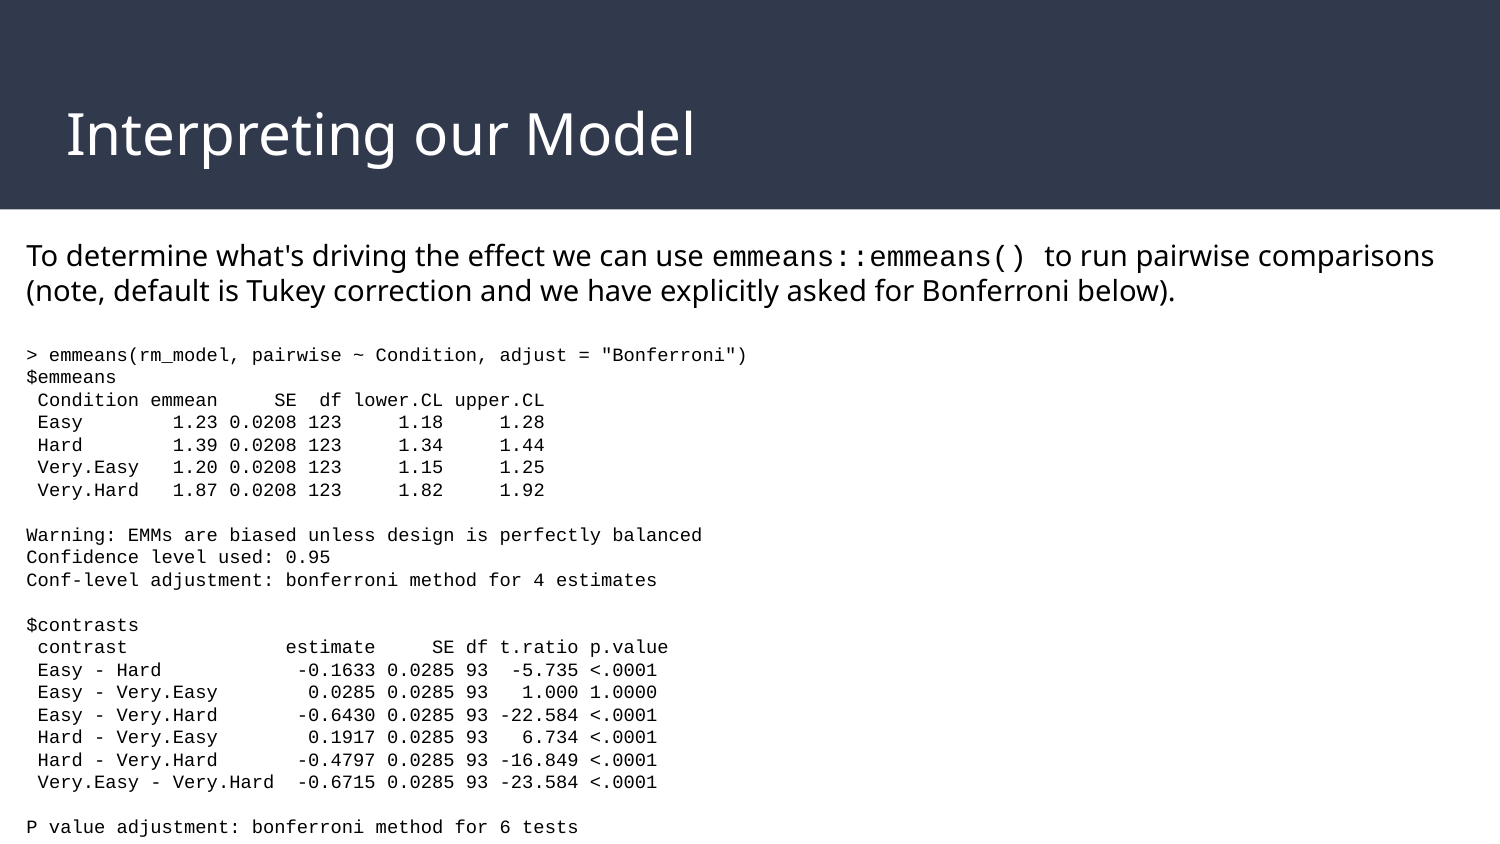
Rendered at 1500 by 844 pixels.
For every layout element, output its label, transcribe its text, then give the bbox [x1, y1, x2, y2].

text_box To determine what's driving the effect we can use emmeans::emmeans() to run pairwise comparisons (note, default is Tukey correction and we have explicitly asked for Bonferroni below). > emmeans(rm_model, pairwise ~ Condition, adjust = "Bonferroni") $emmeans Condition emmean SE df lower.CL upper.CL Easy 1.23 0.0208 123 1.18 1.28 Hard 1.39 0.0208 123 1.34 1.44 Very.Easy 1.20 0.0208 123 1.15 1.25 Very.Hard 1.87 0.0208 123 1.82 1.92 Warning: EMMs are biased unless design is perfectly balanced Confidence level used: 0.95 Conf-level adjustment: bonferroni method for 4 estimates $contrasts contrast estimate SE df t.ratio p.value Easy - Hard -0.1633 0.0285 93 -5.735 <.0001 Easy - Very.Easy 0.0285 0.0285 93 1.000 1.0000 Easy - Very.Hard -0.6430 0.0285 93 -22.584 <.0001 Hard - Very.Easy 0.1917 0.0285 93 6.734 <.0001 Hard - Very.Hard -0.4797 0.0285 93 -16.849 <.0001 Very.Easy - Very.Hard -0.6715 0.0285 93 -23.584 <.0001 P value adjustment: bonferroni method for 6 tests [11, 222, 1485, 828]
title Interpreting our Model [51, 82, 1449, 185]
